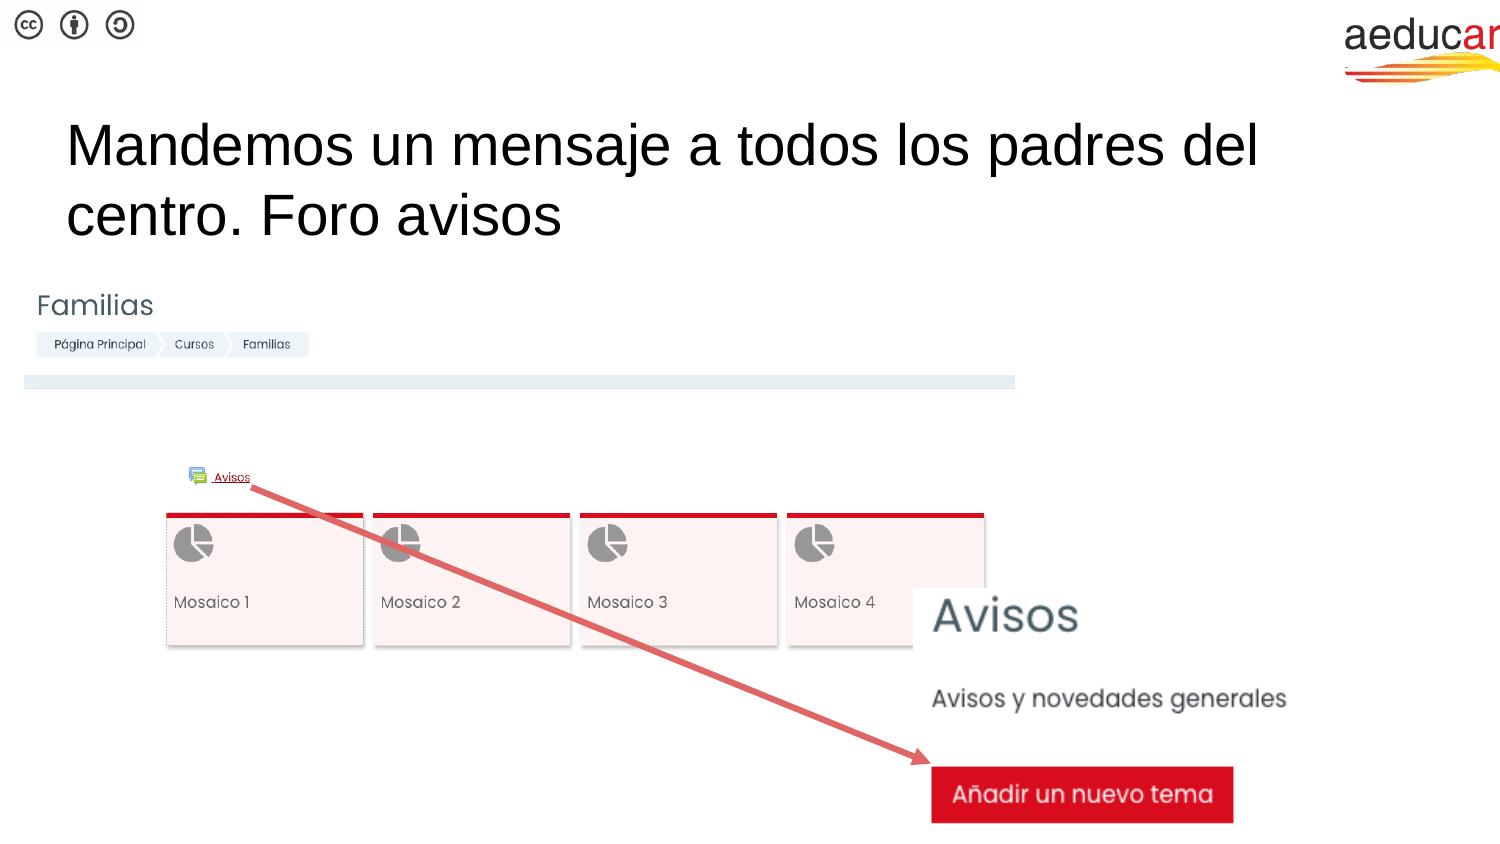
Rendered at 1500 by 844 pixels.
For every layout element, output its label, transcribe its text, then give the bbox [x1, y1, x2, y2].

picture [0, 0, 146, 48]
picture [24, 280, 1484, 836]
title Mandemos un mensaje a todos los padres del centro. Foro avisos [51, 92, 1449, 256]
picture [1344, 0, 1500, 104]
